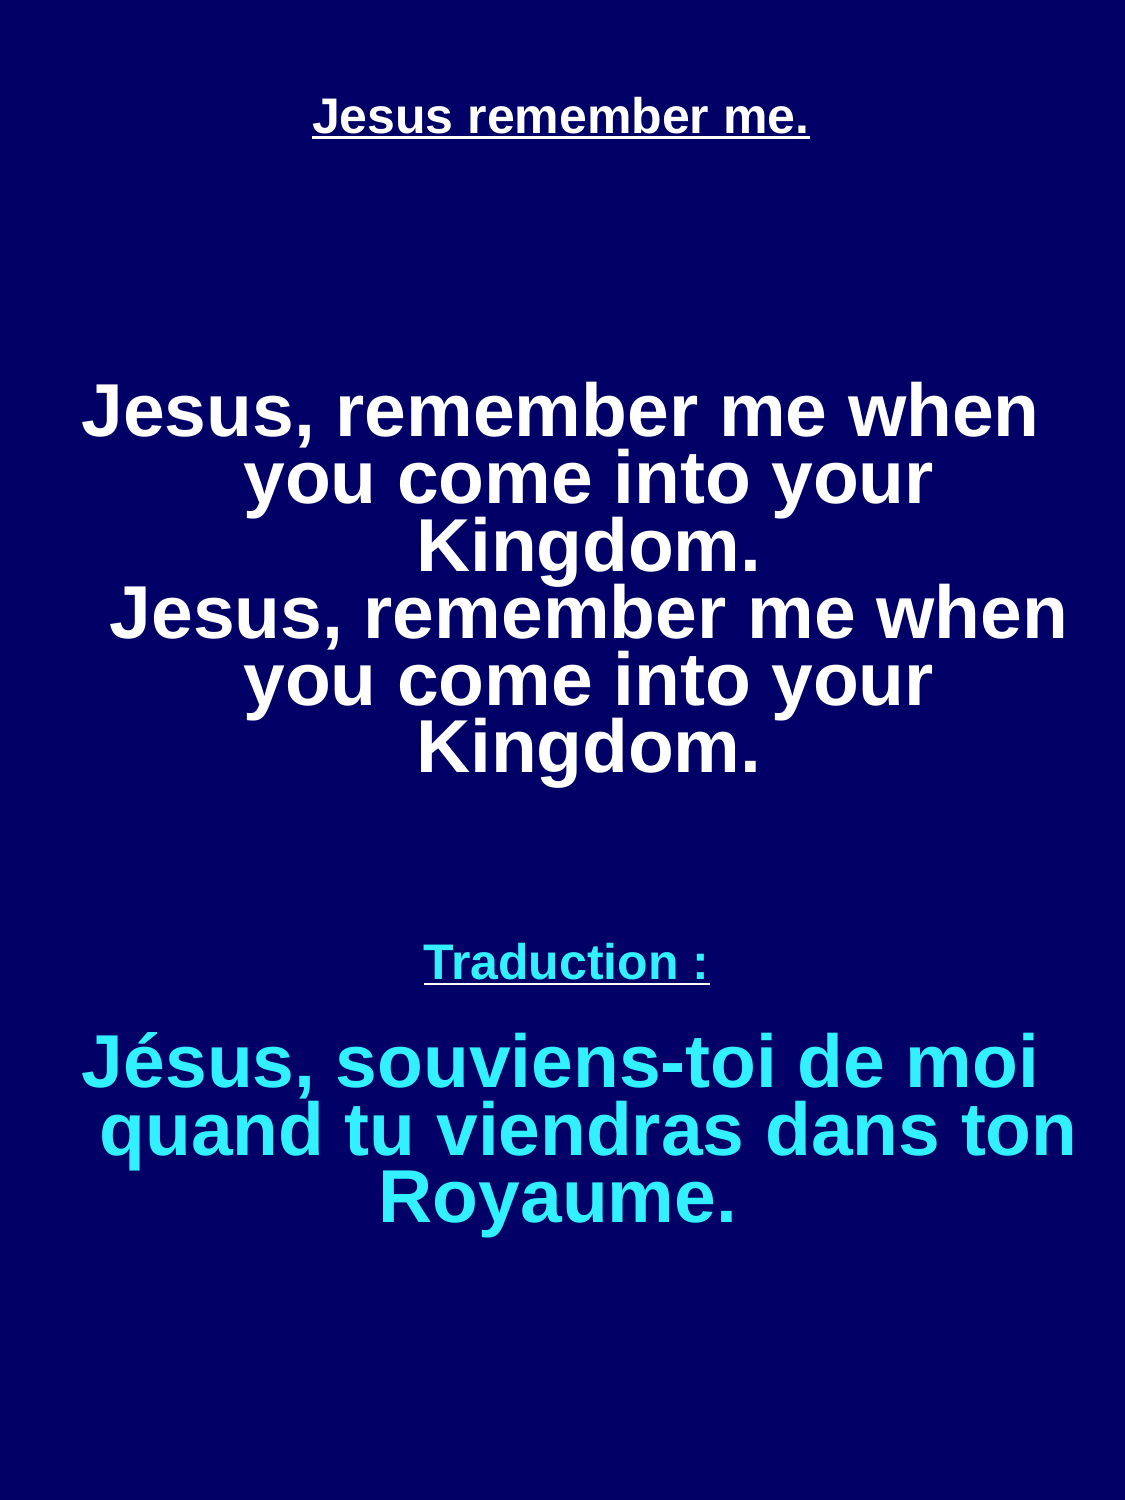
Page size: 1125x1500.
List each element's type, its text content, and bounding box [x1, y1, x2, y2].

text_box Jesus remember me. Jesus, remember me when you come into your Kingdom. Jesus, remember me when you come into your Kingdom. Traduction : Jésus, souviens-toi de moi quand tu viendras dans ton Royaume. [11, 35, 1111, 1441]
